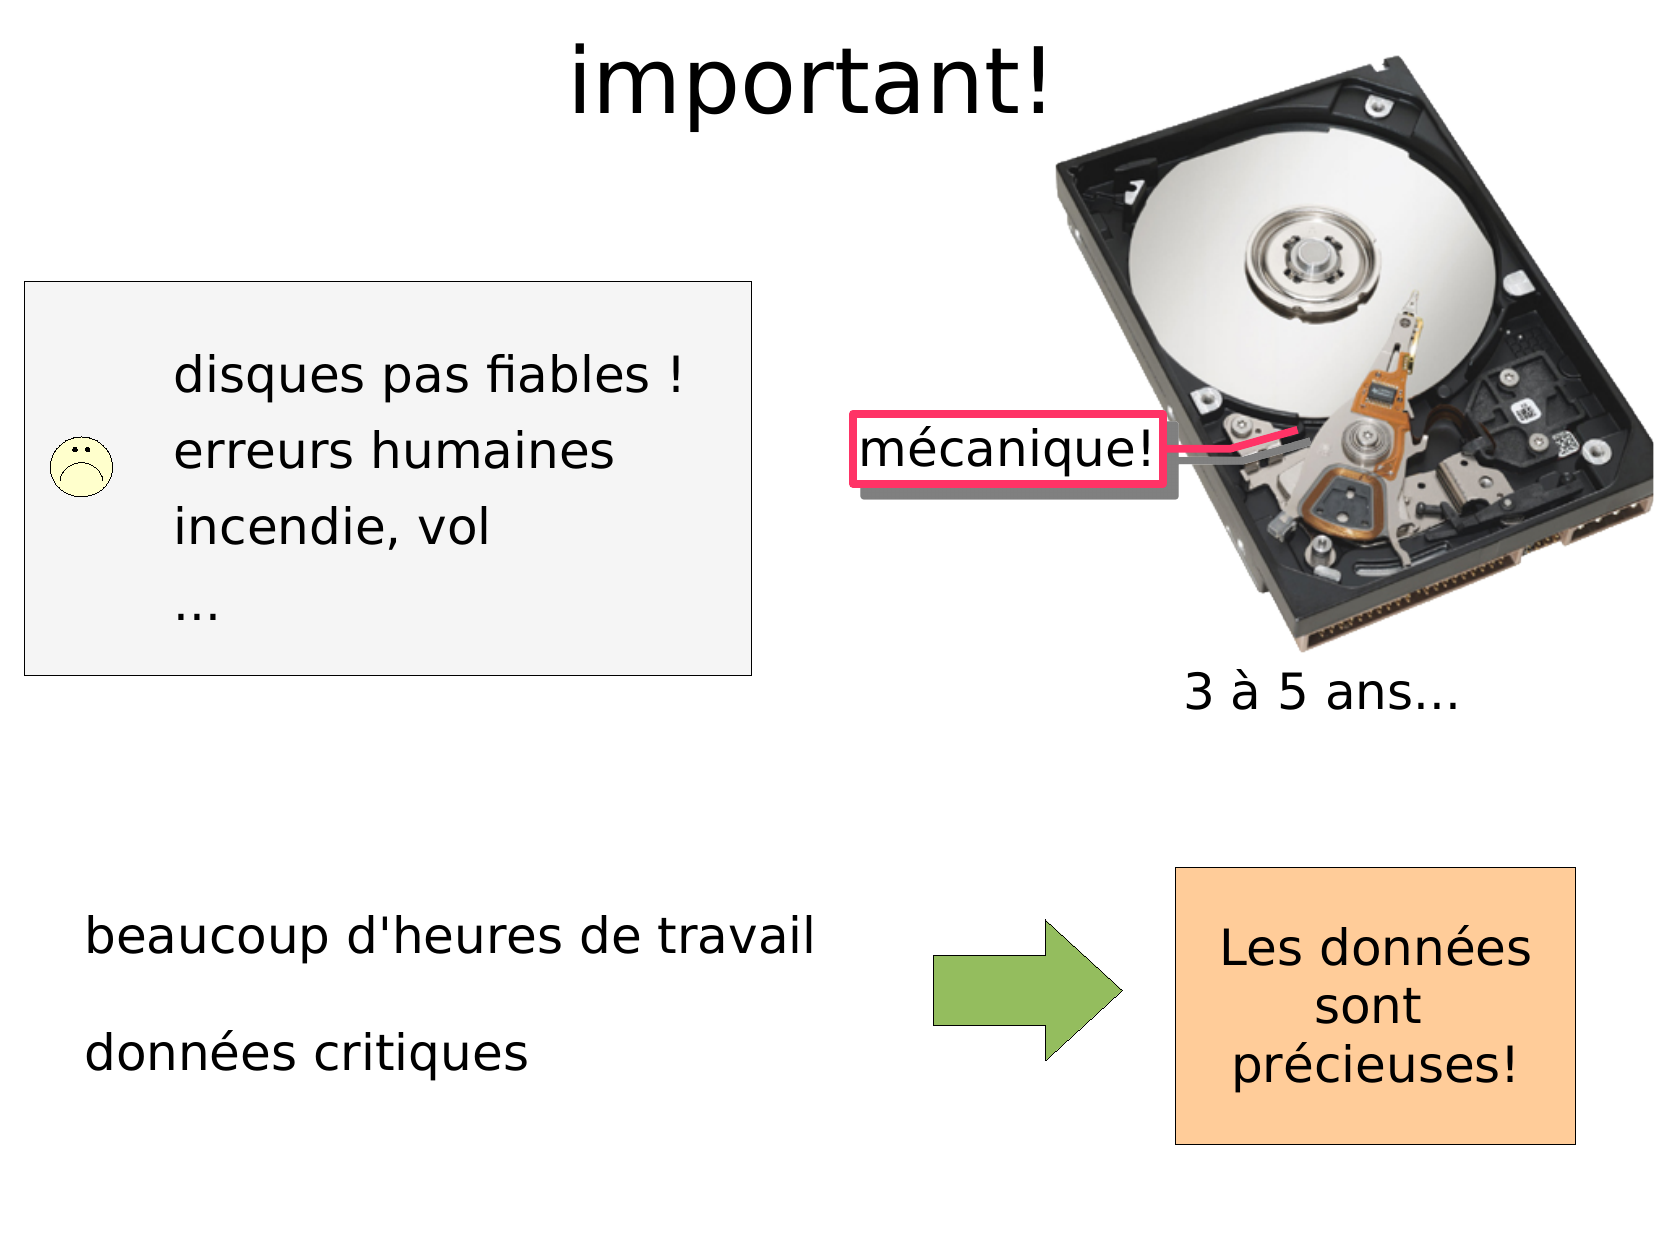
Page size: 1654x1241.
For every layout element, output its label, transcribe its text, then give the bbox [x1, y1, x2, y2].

text_box disques pas fiables ! erreurs humaines incendie, vol ... [158, 346, 705, 633]
text_box mécanique! [852, 413, 1163, 484]
text_box Les données sont précieuses! [1219, 919, 1560, 1094]
text_box [1175, 867, 1576, 1145]
text_box [24, 281, 752, 676]
text_box beaucoup d'heures de travail données critiques [68, 907, 857, 1114]
text_box [933, 919, 1123, 1061]
title important! [121, 17, 1504, 143]
text_box 3 à 5 ans... [1183, 662, 1524, 721]
picture [1038, 33, 1654, 682]
